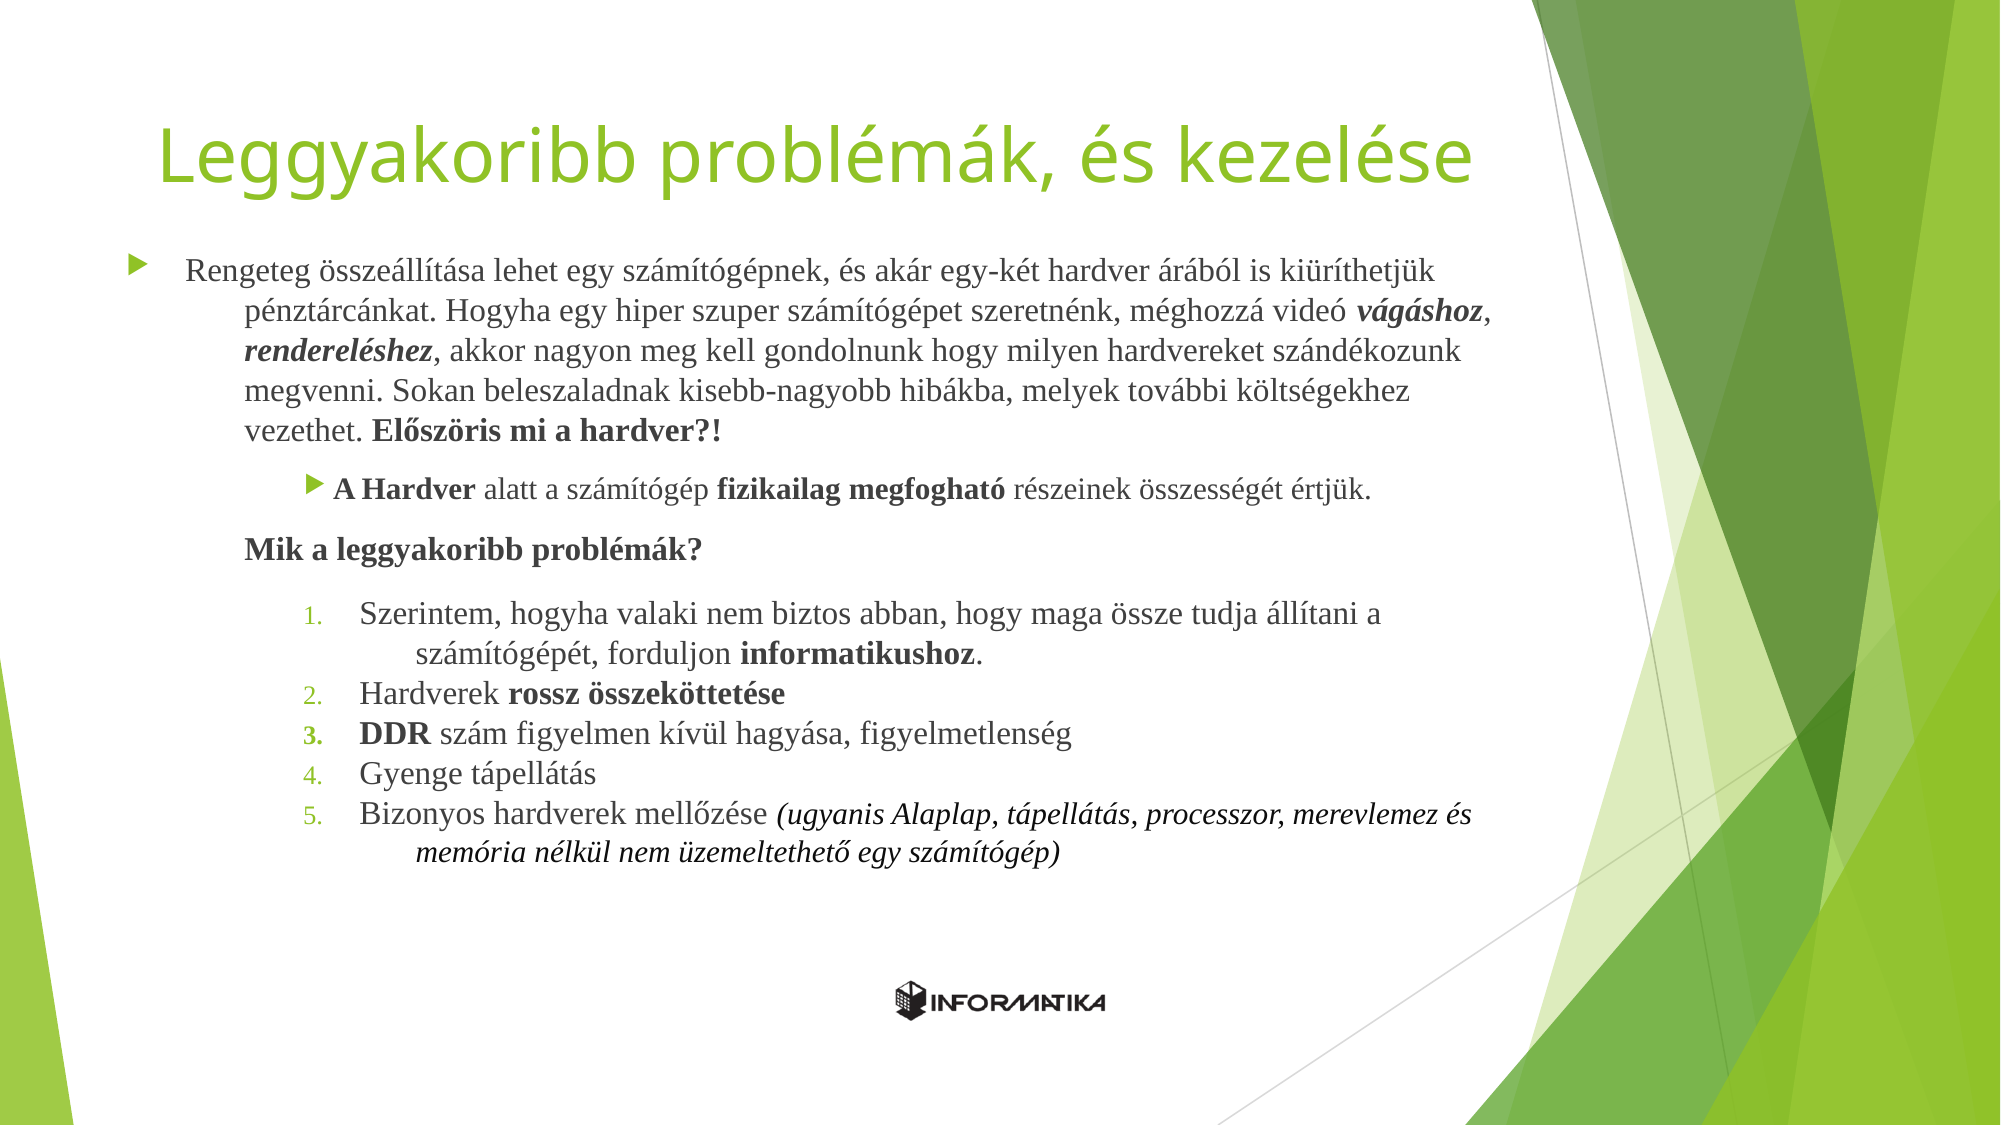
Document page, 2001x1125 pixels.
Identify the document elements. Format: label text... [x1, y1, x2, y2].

title Leggyakoribb problémák, és kezelése [111, 99, 1522, 240]
list Rengeteg összeállítása lehet egy számítógépnek, és akár egy-két hardver árából is kiüríthetjük pénztárcánkat. Hogyha egy hiper szuper számítógépet szeretnénk, méghozzá videó vágáshoz, rendereléshez, akkor nagyon meg kell gondolnunk hogy milyen hardvereket szándékozunk megvenni. Sokan beleszaladnak kisebb-nagyobb hibákba, melyek további költségekhez vezethet. Előszöris mi a hardver?! A Hardver alatt a számítógép fizikailag megfogható részeinek összességét értjük. Mik a leggyakoribb problémák? Szerintem, hogyha valaki nem biztos abban, hogy maga össze tudja állítani a számítógépét, forduljon informatikushoz. Hardverek rossz összeköttetése DDR szám figyelmen kívül hagyása, figyelmetlenség Gyenge tápellátás Bizonyos hardverek mellőzése (ugyanis Alaplap, tápellátás, processzor, merevlemez és memória nélkül nem üzemeltethető egy számítógép) [111, 240, 1522, 934]
picture [892, 892, 1108, 1108]
